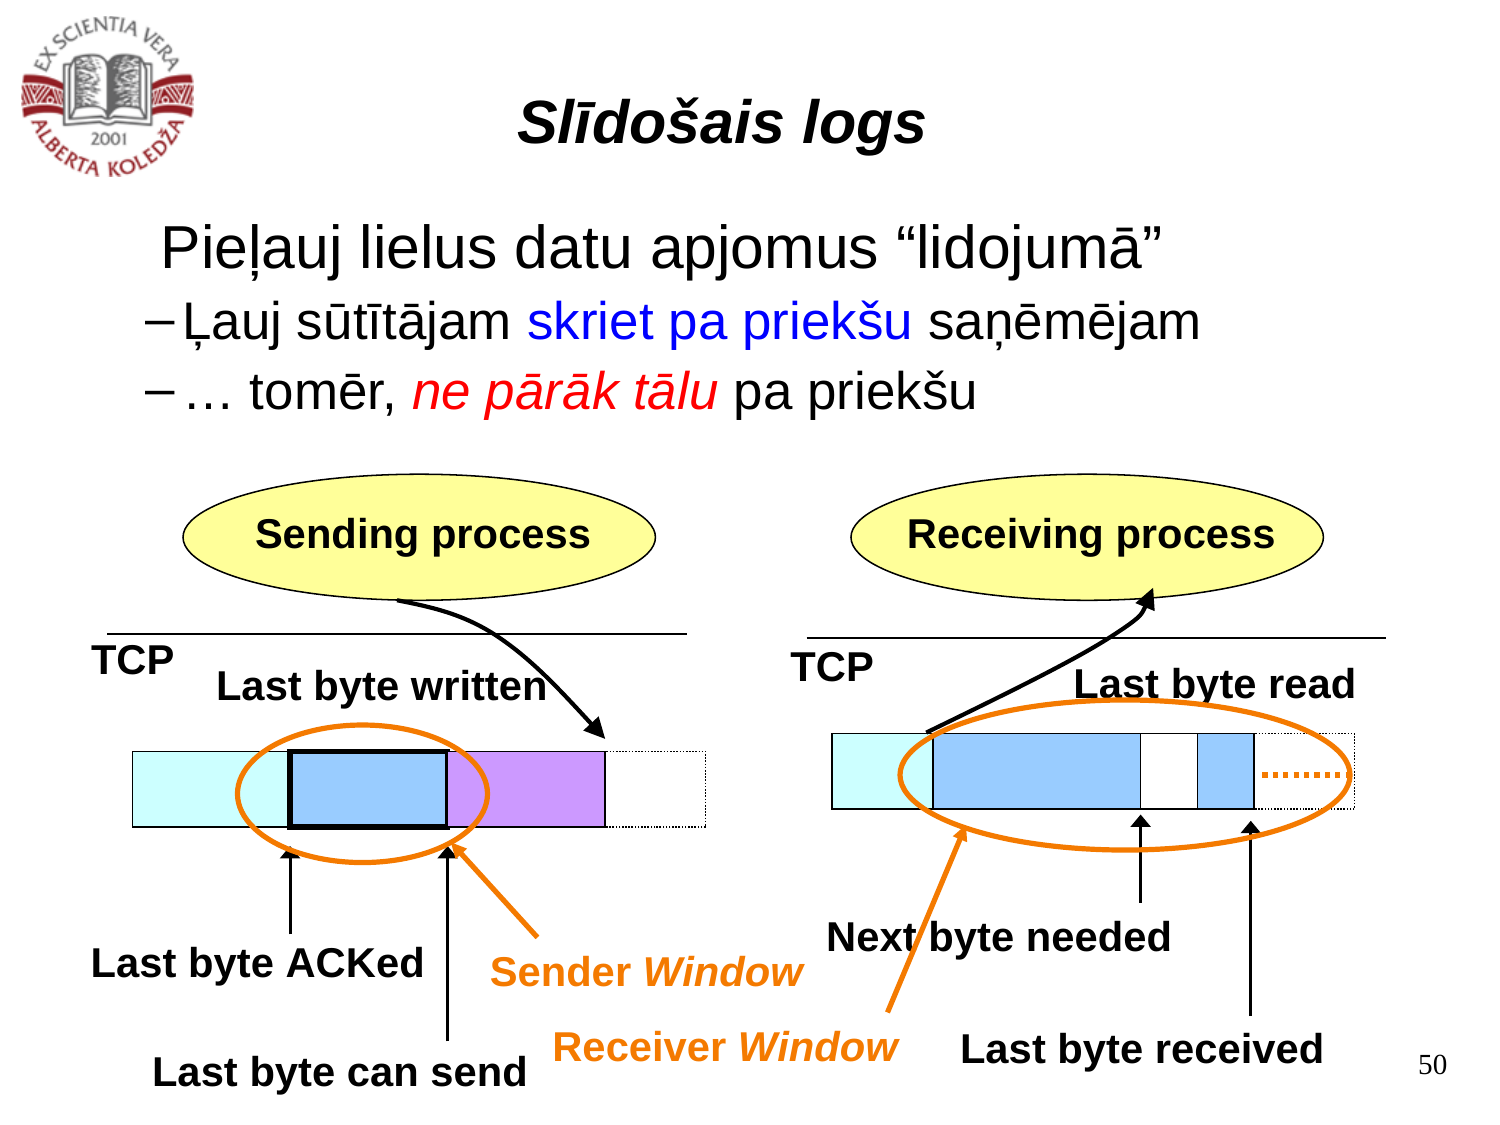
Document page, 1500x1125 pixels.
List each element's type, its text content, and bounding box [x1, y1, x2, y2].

text_box Receiving process [892, 499, 1291, 565]
text_box Receiver Window [537, 1012, 913, 1078]
title Slīdošais logs [50, 62, 1374, 175]
text_box Last byte read [1058, 648, 1372, 715]
text_box [850, 501, 1324, 601]
text_box Last byte read [1058, 703, 1244, 715]
picture [21, 16, 194, 177]
text_box TCP [775, 631, 889, 698]
text_box [903, 733, 1255, 810]
text_box <skaitlis> [1312, 1037, 1463, 1101]
text_box [241, 751, 484, 828]
text_box [831, 733, 927, 810]
text_box [899, 474, 1275, 499]
text_box [467, 751, 605, 828]
text_box Sending process [240, 499, 607, 565]
text_box [132, 751, 258, 828]
text_box Sender Window [475, 937, 818, 1003]
text_box Next byte needed [811, 902, 930, 969]
list Pieļauj lielus datu apjomus “lidojumā” Ļauj sūtītājam skriet pa priekšu saņēmējam … tomēr, ne pārāk tālu pa priekšu [74, 200, 1463, 456]
text_box Last byte ACKed [75, 928, 440, 994]
text_box TCP [76, 625, 190, 692]
text_box Last byte can send [137, 1037, 543, 1103]
text_box Next byte needed [909, 902, 1188, 969]
text_box Last byte received [945, 1014, 1340, 1080]
text_box [183, 474, 656, 601]
text_box Last byte written [201, 650, 564, 717]
